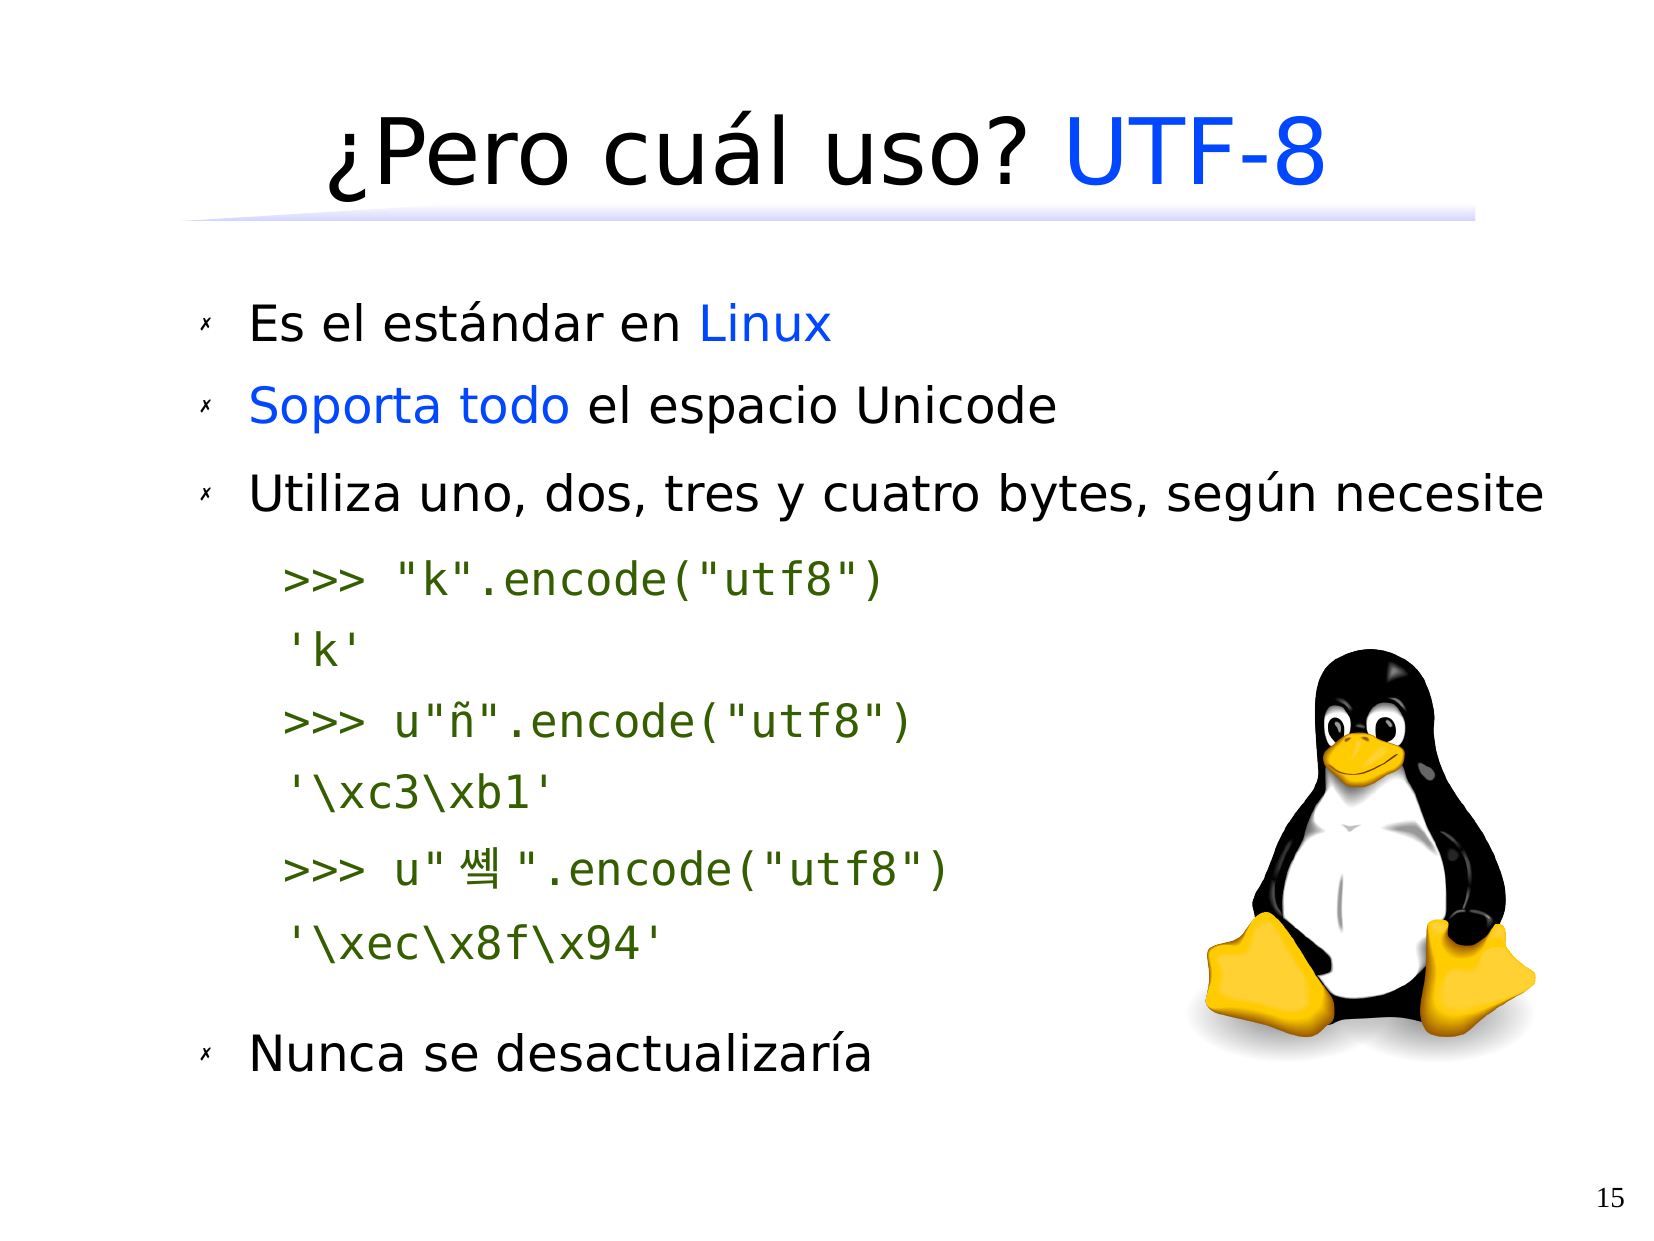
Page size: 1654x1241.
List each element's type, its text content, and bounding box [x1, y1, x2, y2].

list Es el estándar en Linux Soporta todo el espacio Unicode Utiliza uno, dos, tres y cuatro bytes, según necesite >>> "k".encode("utf8") 'k' >>> u"ñ".encode("utf8") '\xc3\xb1' >>> u"쏔".encode("utf8") '\xec\x8f\x94' Nunca se desactualizaría [106, 295, 1595, 1099]
title ¿Pero cuál uso? UTF-8 [82, 49, 1571, 257]
picture [1184, 649, 1536, 1063]
